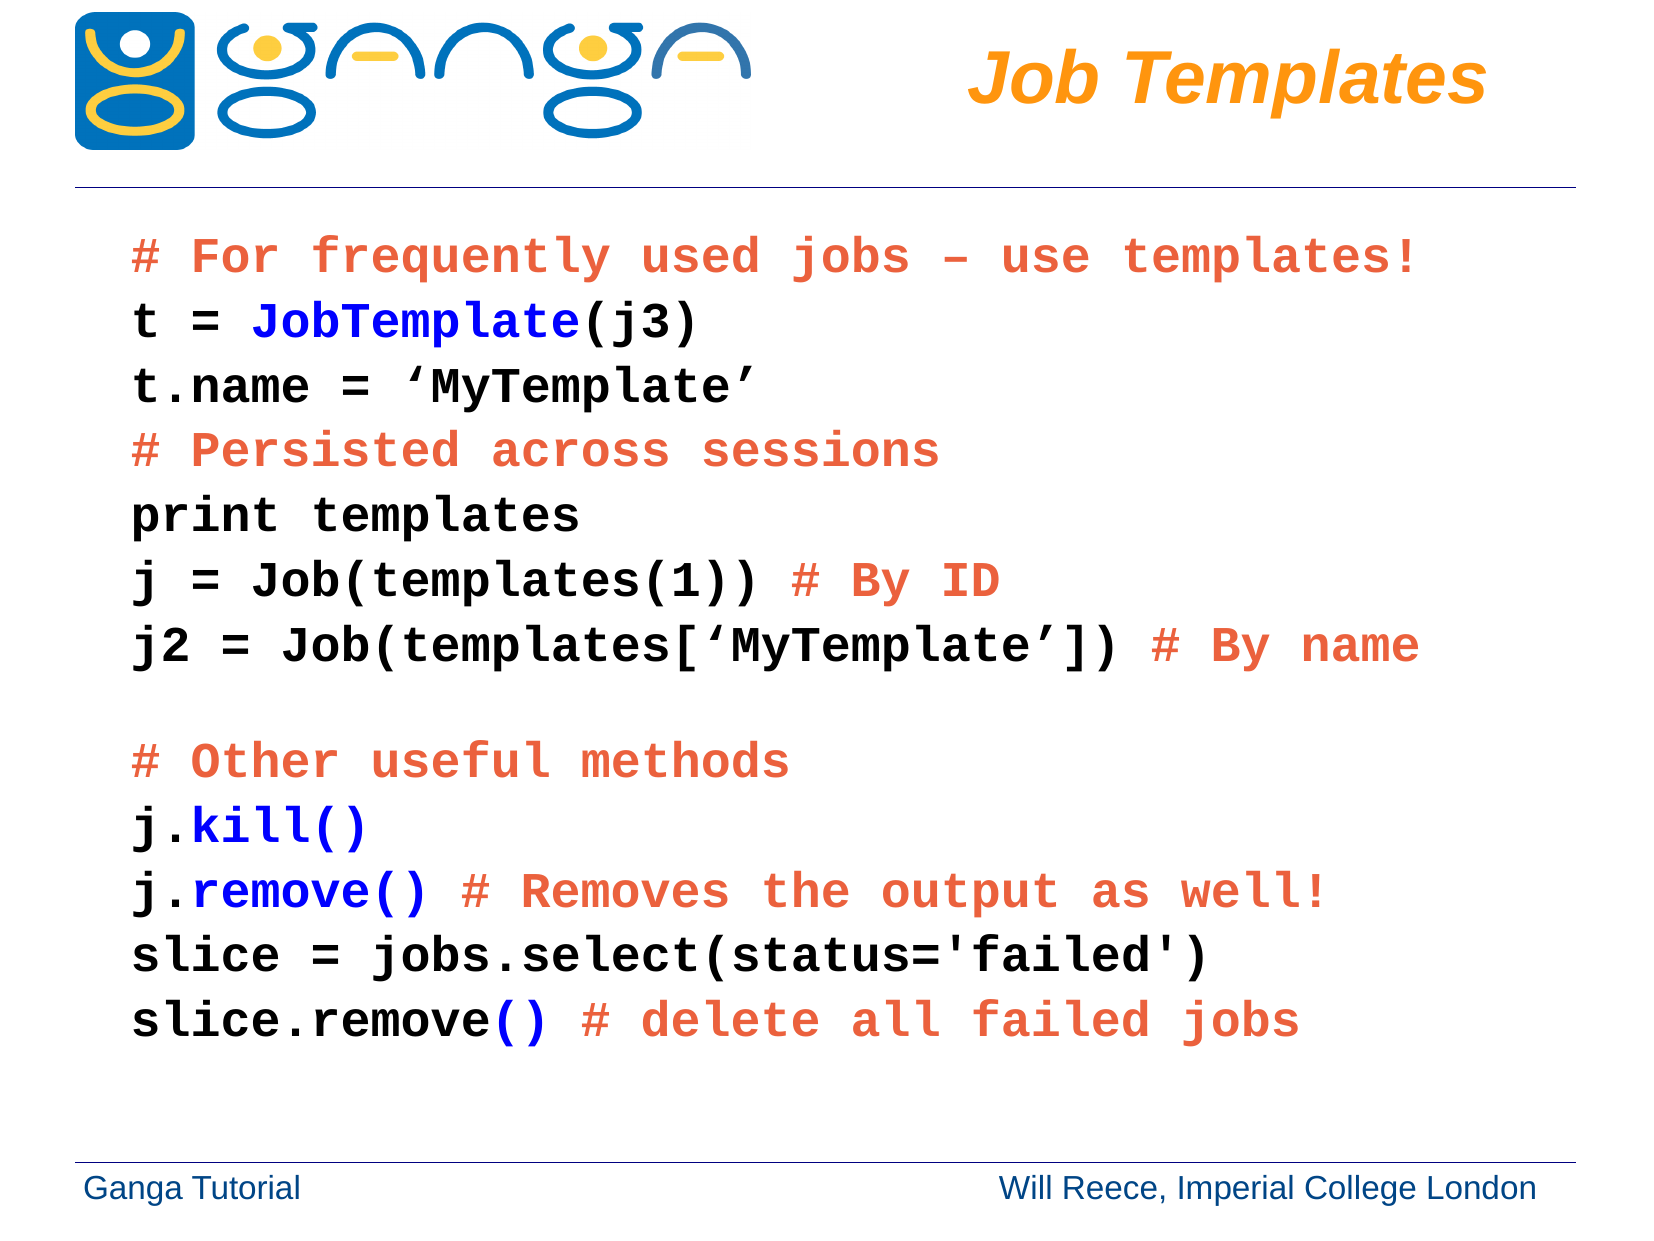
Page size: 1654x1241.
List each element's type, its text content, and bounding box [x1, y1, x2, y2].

title Job Templates [823, 35, 1635, 120]
text_box Ganga Tutorial [68, 1162, 317, 1215]
list # For frequently used jobs – use templates! t = JobTemplate(j3) t.name = ‘MyTemplate’ # Persisted across sessions print templates j = Job(templates(1)) # By ID j2 = Job(templates[‘MyTemplate’]) # By name # Other useful methods j.kill() j.remove() # Removes the output as well! slice = jobs.select(status='failed') slice.remove() # delete all failed jobs [76, 231, 1613, 1163]
text_box Will Reece, Imperial College London [984, 1163, 1553, 1215]
picture [75, 12, 751, 151]
